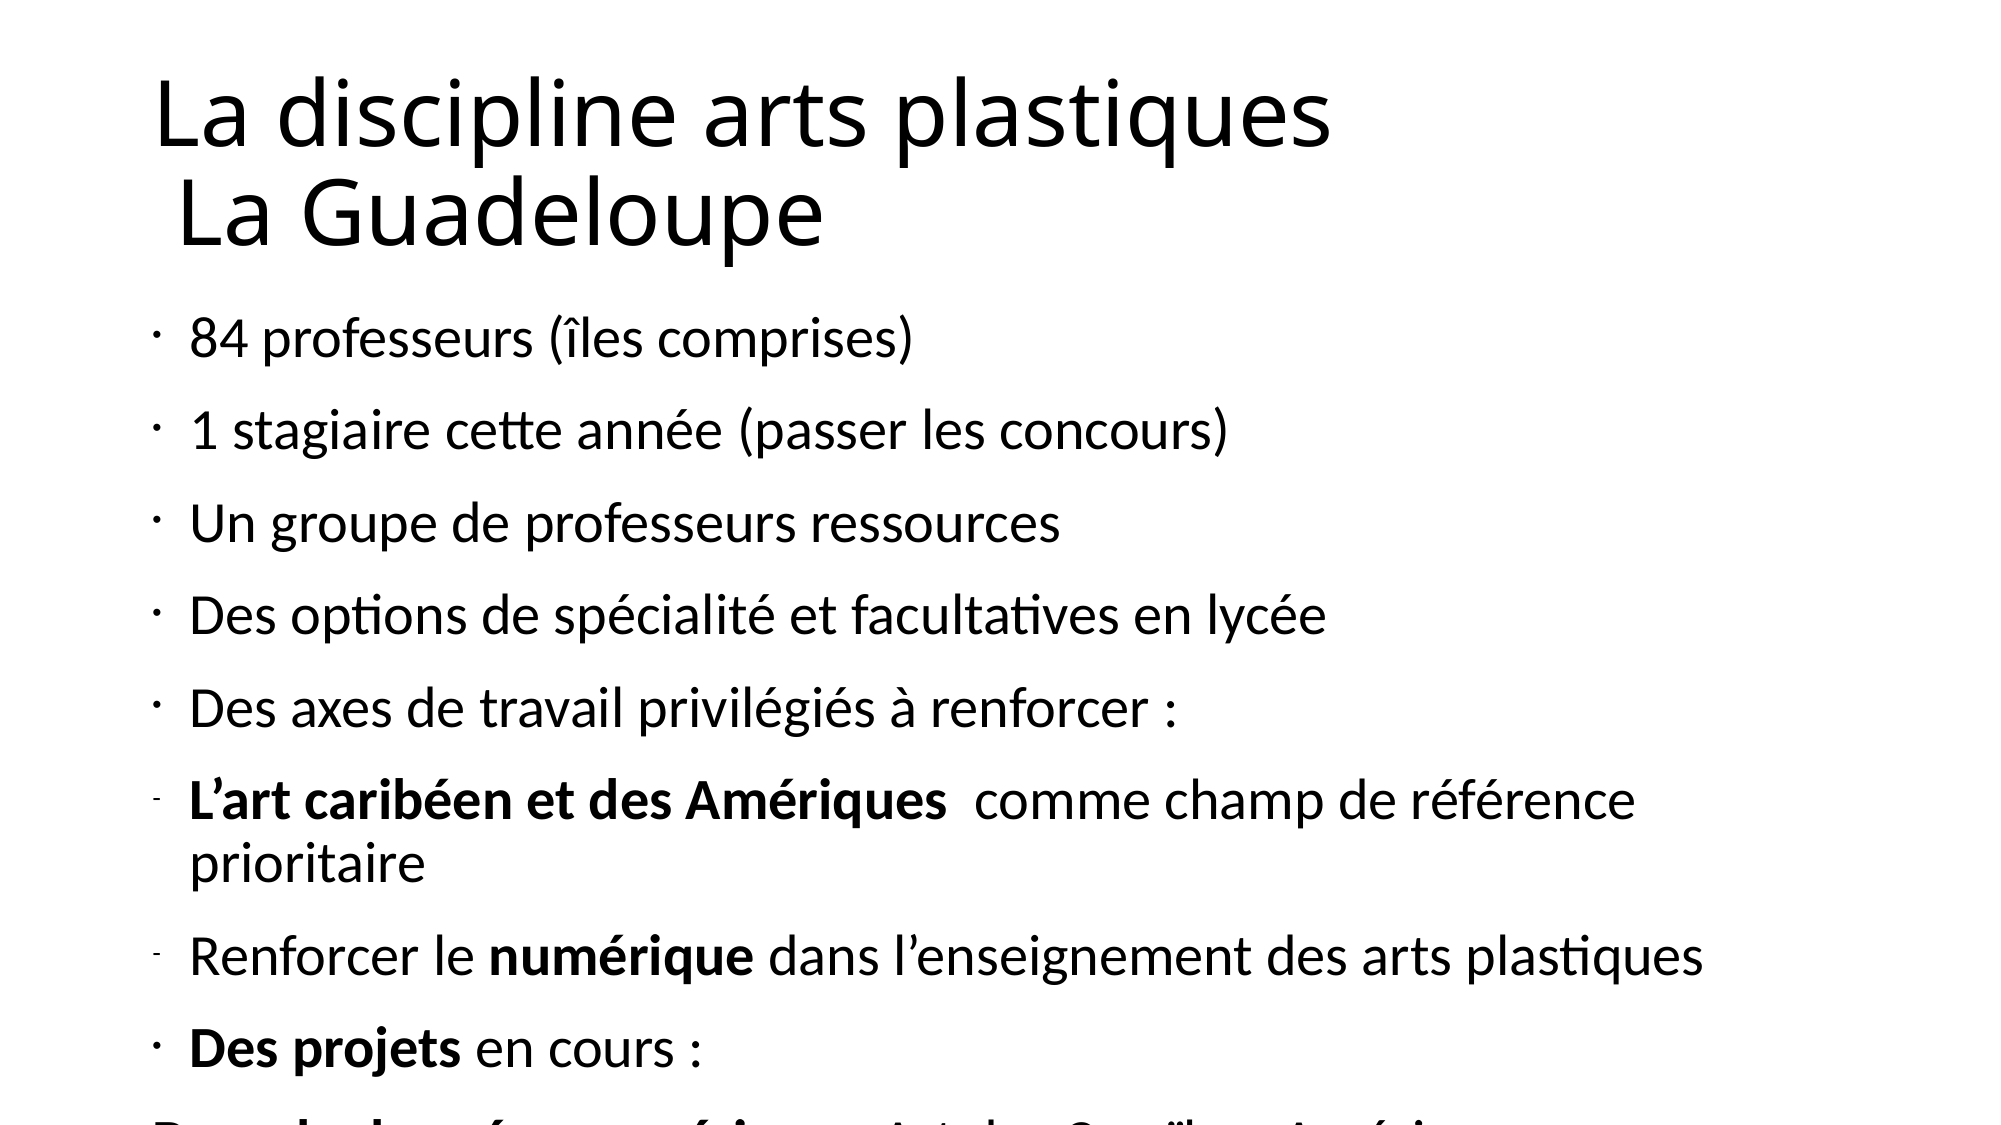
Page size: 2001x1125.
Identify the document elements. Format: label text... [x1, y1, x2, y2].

title La discipline arts plastiques La Guadeloupe [137, 59, 1863, 278]
list 84 professeurs (îles comprises) 1 stagiaire cette année (passer les concours) Un groupe de professeurs ressources Des options de spécialité et facultatives en lycée Des axes de travail privilégiés à renforcer : L’art caribéen et des Amériques comme champ de référence prioritaire Renforcer le numérique dans l’enseignement des arts plastiques Des projets en cours : Base de données numérique : Art des Caraïbes-Amériques : reconnaître, partager, enseigner TRAam arts plastiques et art caribéen: Inviter les élèves à questionner, explorer, interroger le territoire dans les dimensions du temps de l’espace et du corps à travers les productions numériques. [137, 299, 1863, 1014]
